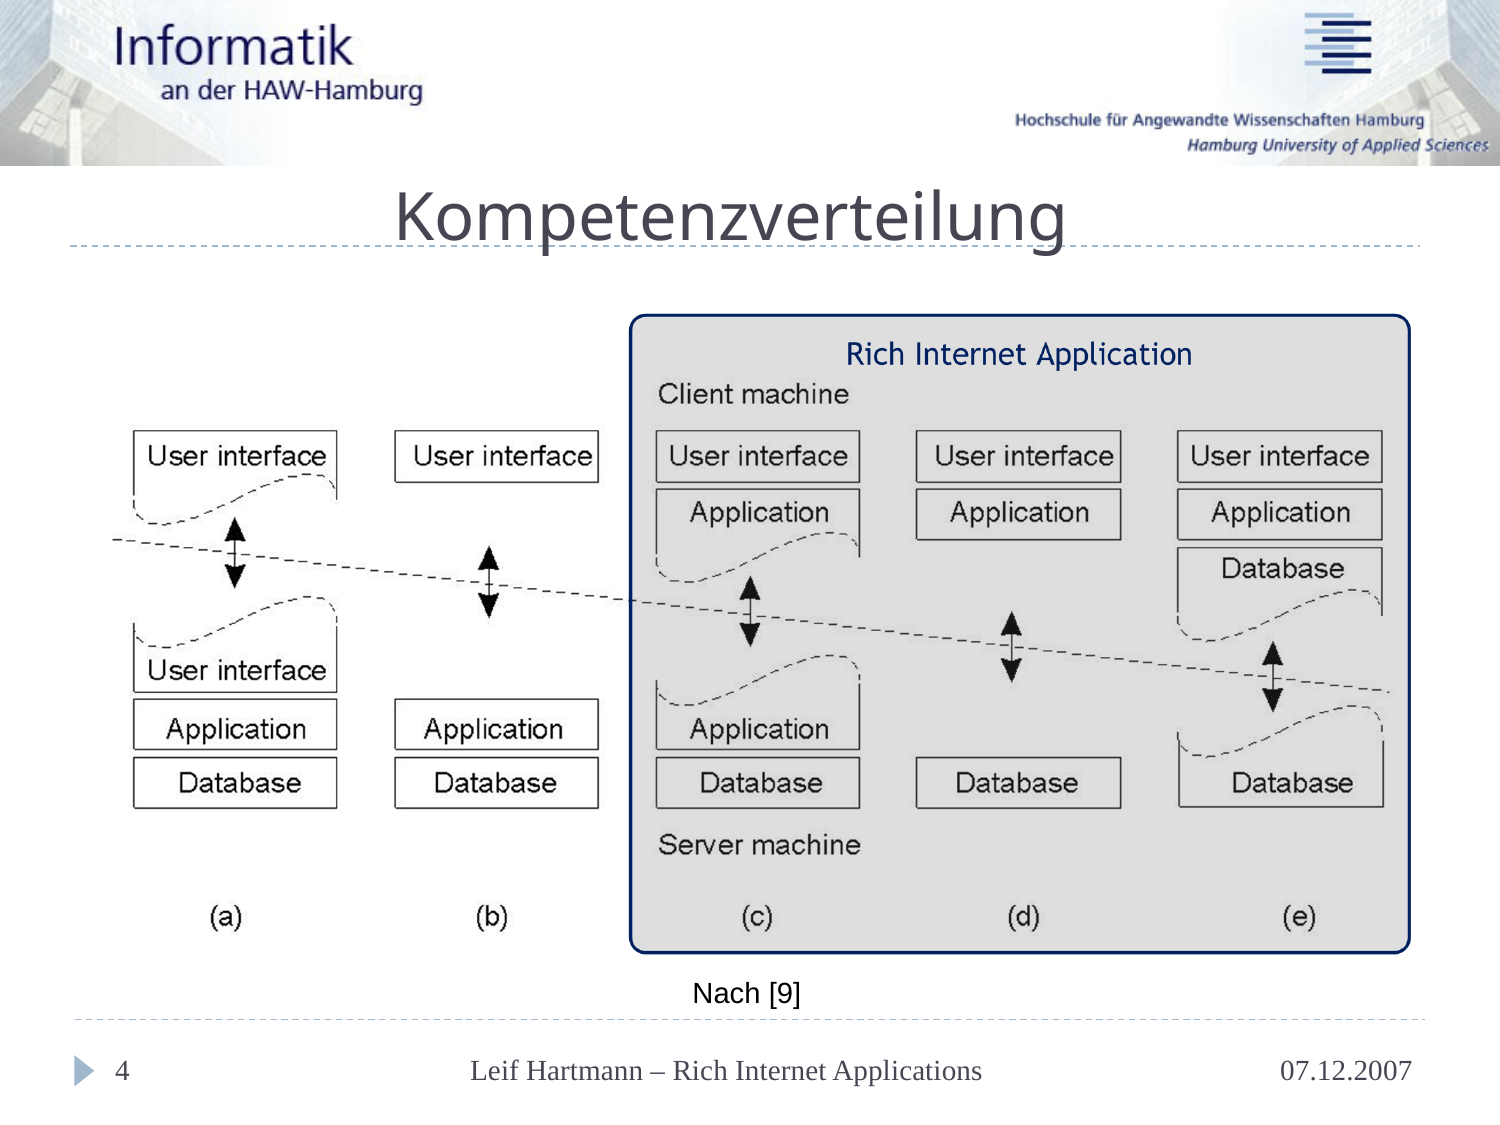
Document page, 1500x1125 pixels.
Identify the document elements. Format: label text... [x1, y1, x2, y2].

title Kompetenzverteilung [56, 164, 1407, 266]
picture [82, 313, 1412, 975]
picture [0, 0, 1500, 166]
